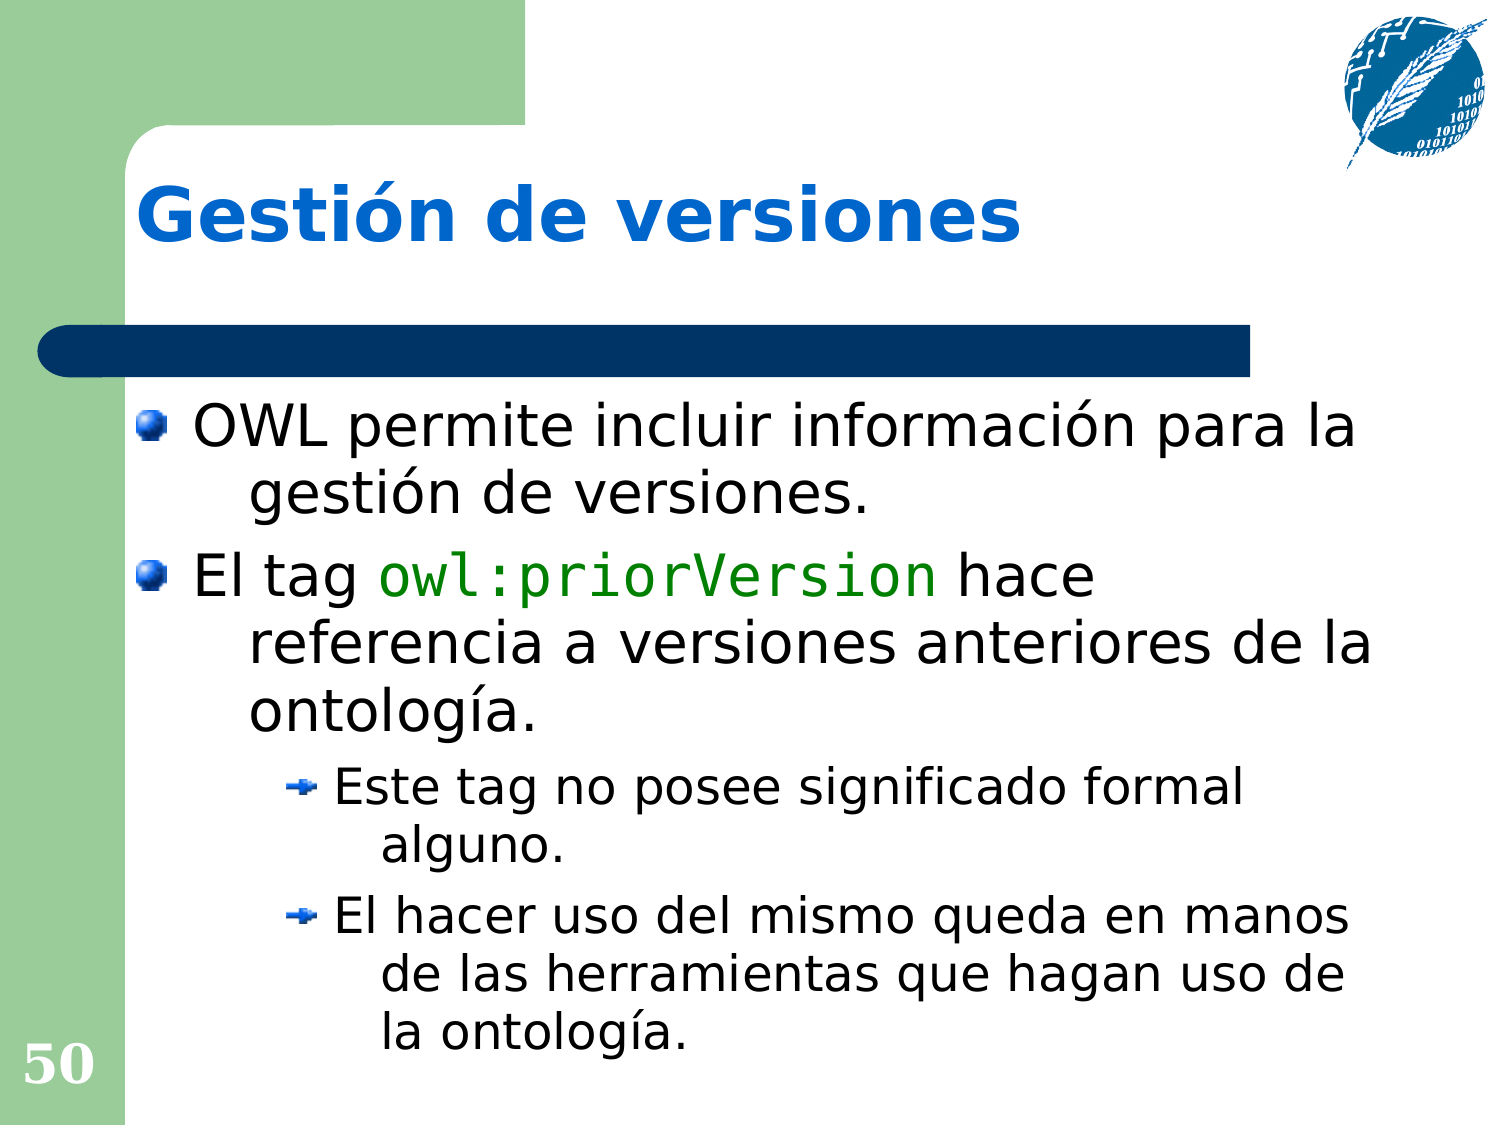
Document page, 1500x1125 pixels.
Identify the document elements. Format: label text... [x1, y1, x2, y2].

title Gestión de versiones [135, 135, 1412, 301]
picture [1436, 127, 1450, 136]
picture [1416, 140, 1425, 149]
picture [1341, 15, 1487, 172]
picture [1433, 139, 1440, 147]
list OWL permite incluir información para la gestión de versiones. El tag owl:priorVersion hace referencia a versiones anteriores de la ontología. Este tag no posee significado formal alguno. El hacer uso del mismo queda en manos de las herramientas que hagan uso de la ontología. [136, 392, 1399, 1124]
picture [1427, 138, 1431, 148]
